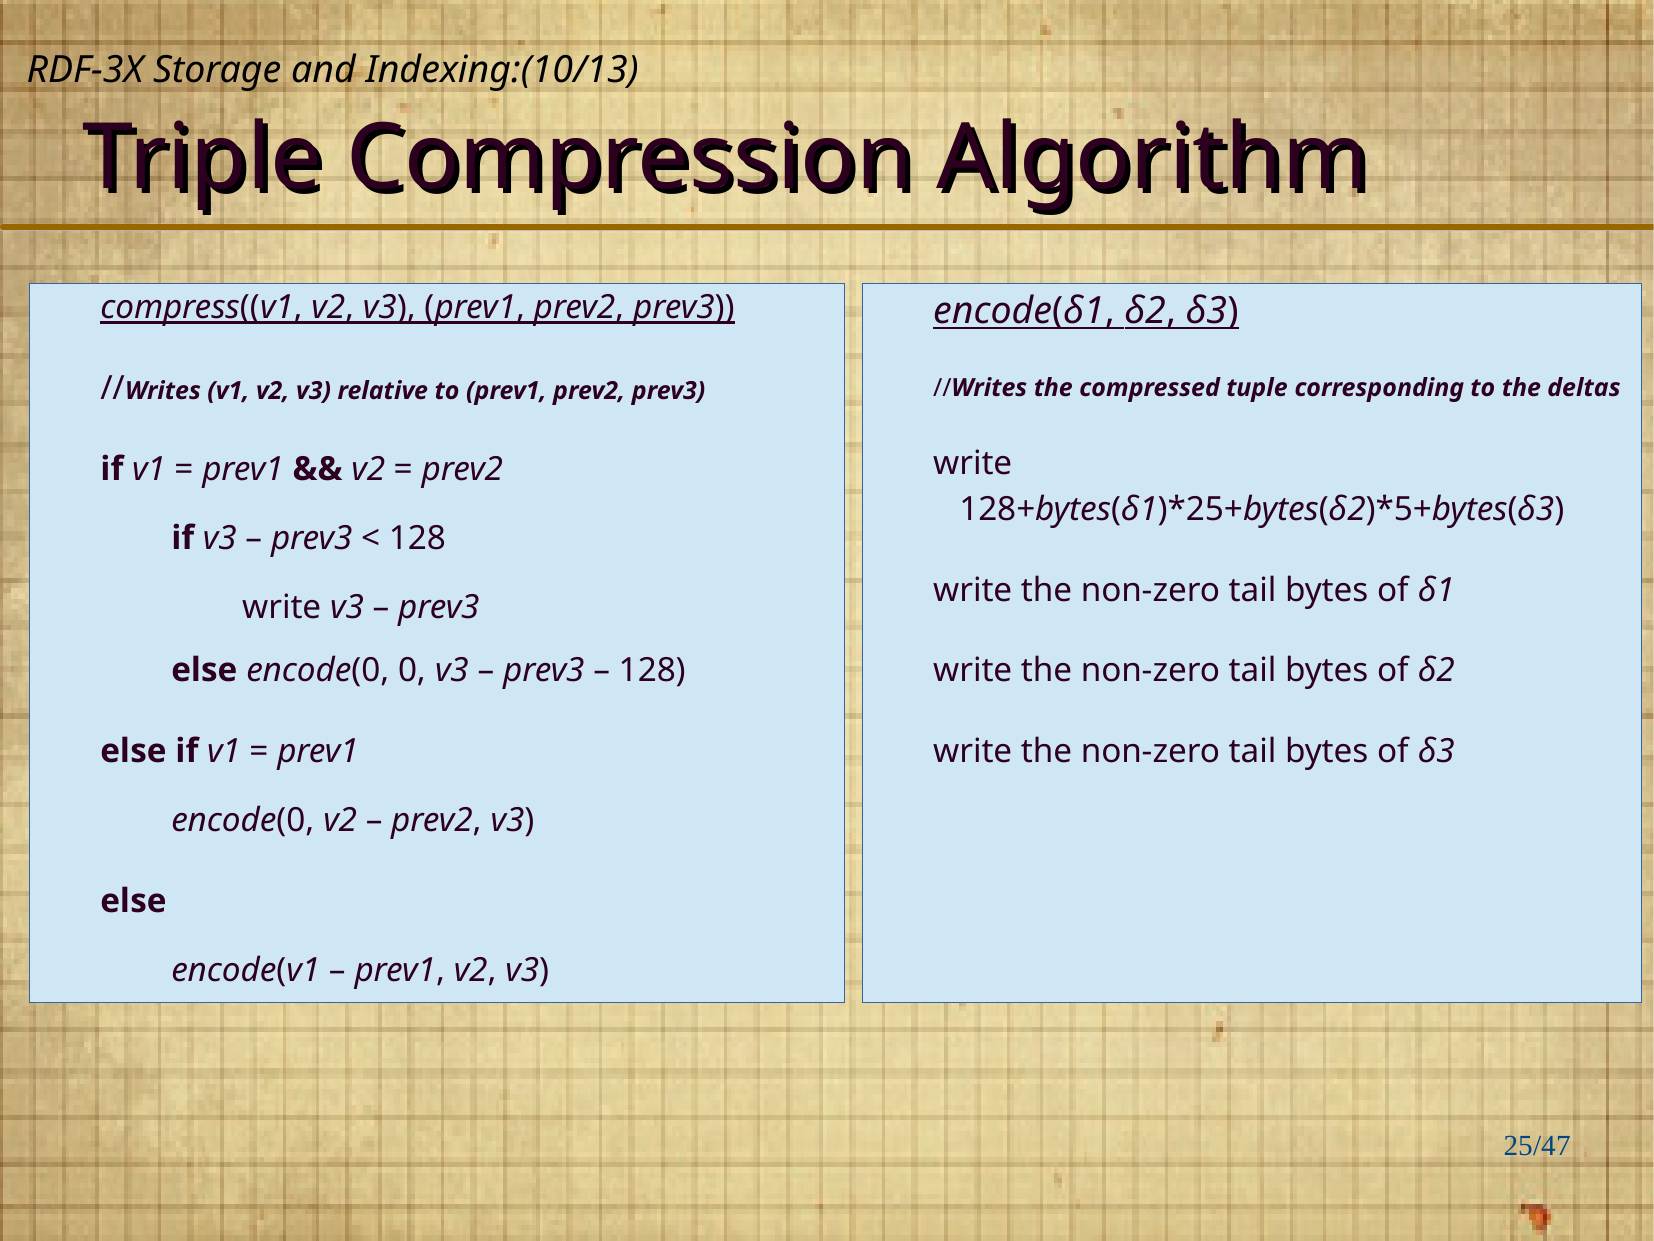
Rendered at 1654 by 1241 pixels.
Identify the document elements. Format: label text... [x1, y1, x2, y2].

title Triple Compression Algorithm [82, 228, 1571, 257]
text_box RDF-3X Storage and Indexing:(10/13) [11, 35, 863, 95]
picture [0, 0, 1654, 1241]
list compress((v1, v2, v3), (prev1, prev2, prev3)) //Writes (v1, v2, v3) relative to (prev1, prev2, prev3) if v1 = prev1 && v2 = prev2 if v3 – prev3 < 128 write v3 – prev3 else encode(0, 0, v3 – prev3 – 128) else if v1 = prev1 encode(0, v2 – prev2, v3) else encode(v1 – prev1, v2, v3) [29, 283, 845, 1003]
list encode(δ1, δ2, δ3) //Writes the compressed tuple corresponding to the deltas write 128+bytes(δ1)*25+bytes(δ2)*5+bytes(δ3) write the non-zero tail bytes of δ1 write the non-zero tail bytes of δ2 write the non-zero tail bytes of δ3 [862, 283, 1642, 1003]
title Triple Compression Algorithm [82, 49, 1571, 227]
